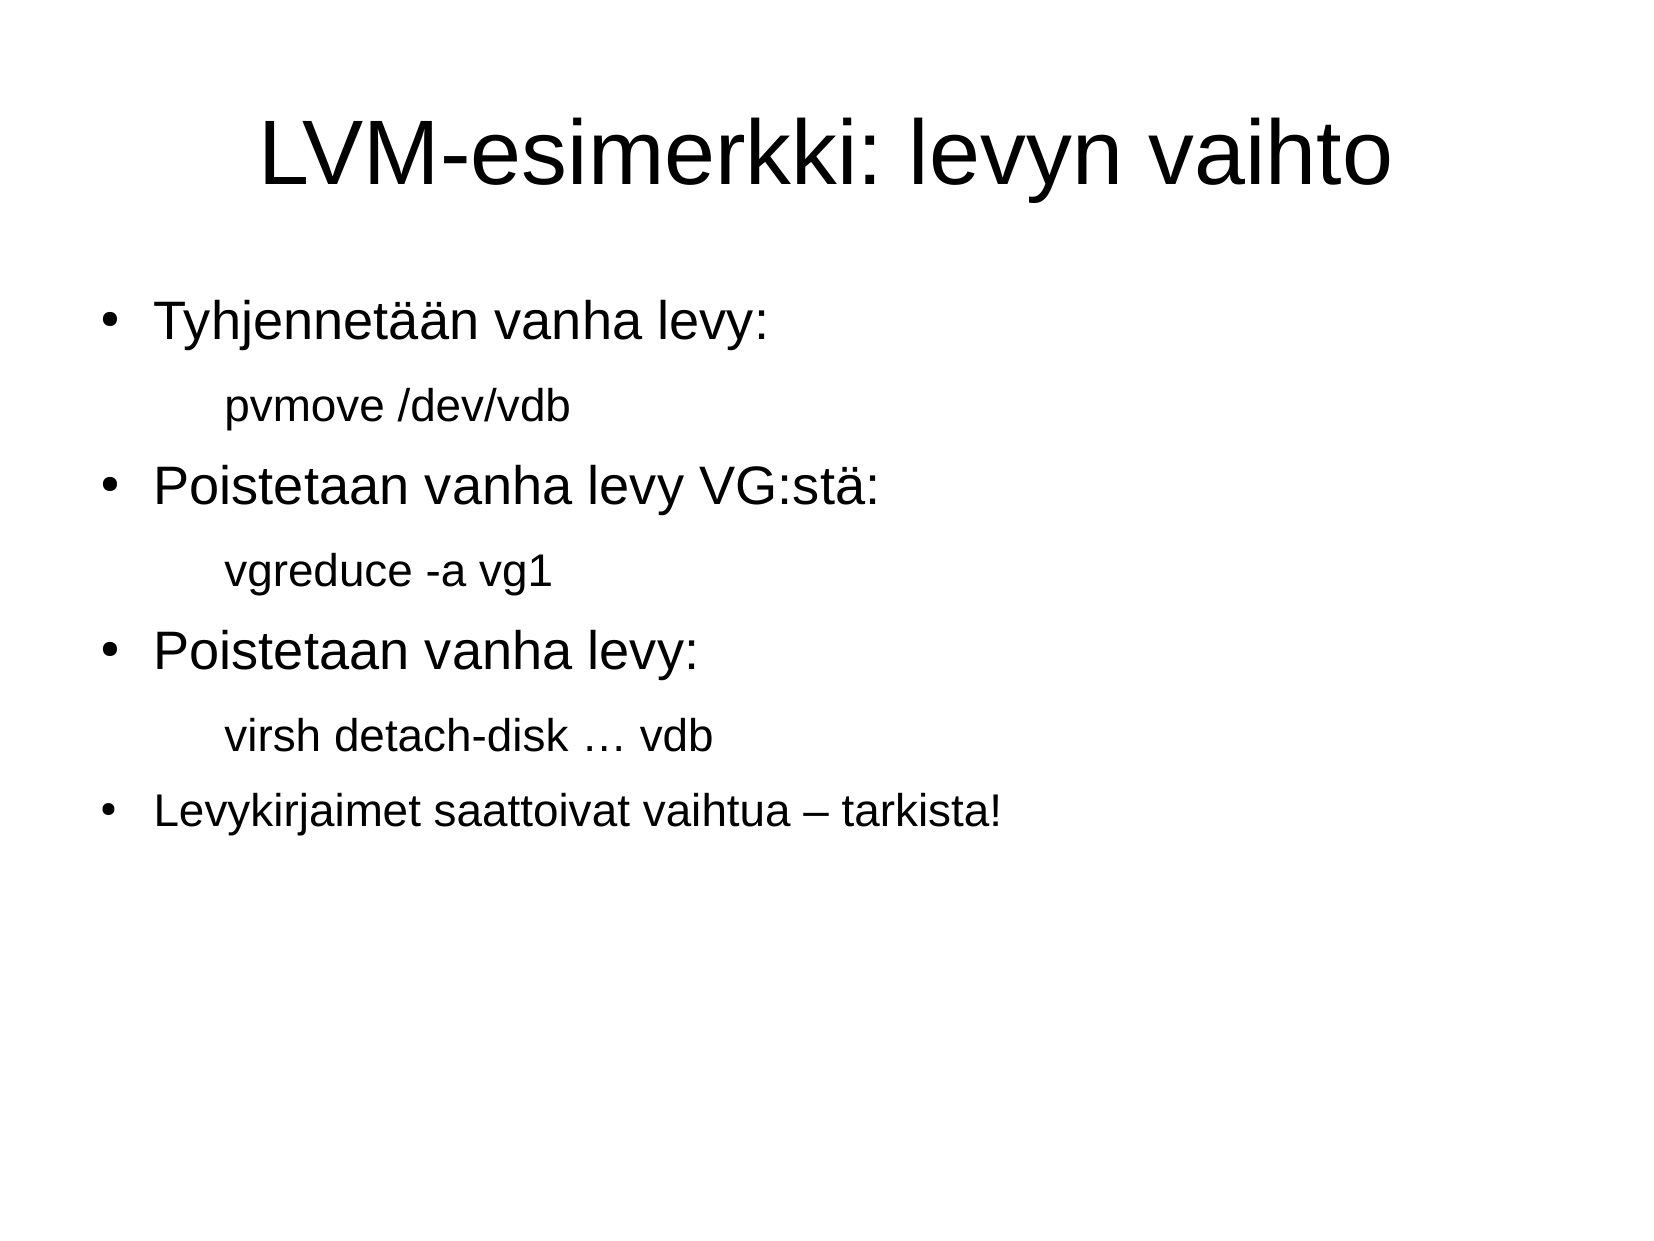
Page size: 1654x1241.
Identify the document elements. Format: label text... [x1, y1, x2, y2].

title LVM-esimerkki: levyn vaihto [82, 49, 1571, 257]
list Tyhjennetään vanha levy: pvmove /dev/vdb Poistetaan vanha levy VG:stä: vgreduce -a vg1 Poistetaan vanha levy: virsh detach-disk … vdb Levykirjaimet saattoivat vaihtua – tarkista! [82, 290, 1571, 1010]
